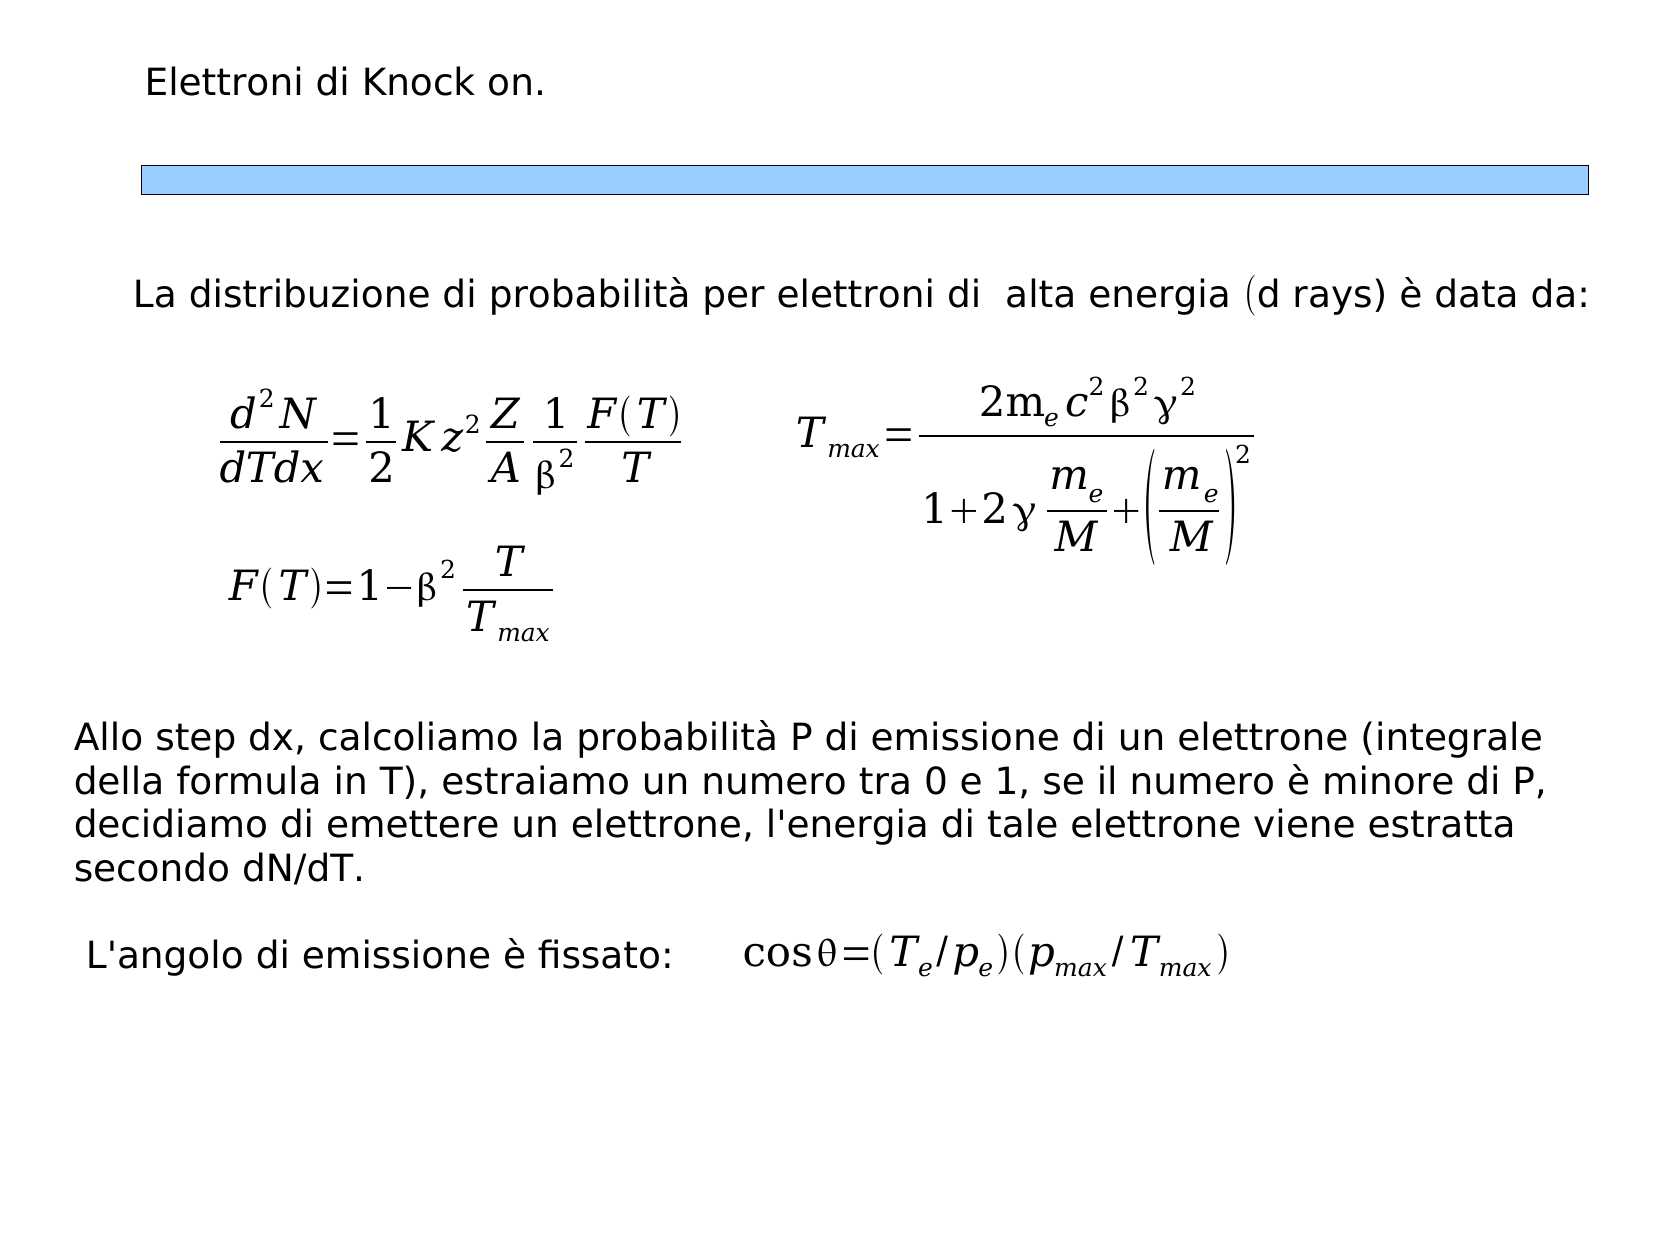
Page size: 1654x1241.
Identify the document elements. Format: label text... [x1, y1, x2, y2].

chart [732, 927, 1240, 983]
chart [206, 383, 694, 502]
text_box Elettroni di Knock on. [129, 53, 1518, 112]
text_box Allo step dx, calcoliamo la probabilità P di emissione di un elettrone (integrale della formula in T), estraiamo un numero tra 0 e 1, se il numero è minore di P, decidiamo di emettere un elettrone, l'energia di tale elettrone viene estratta secondo dN/dT. L'angolo di emissione è fissato: [59, 708, 1595, 985]
chart [218, 537, 565, 648]
text_box La distribuzione di probabilità per elettroni di alta energia (d rays) è data da: [118, 265, 1625, 327]
chart [785, 372, 1267, 568]
